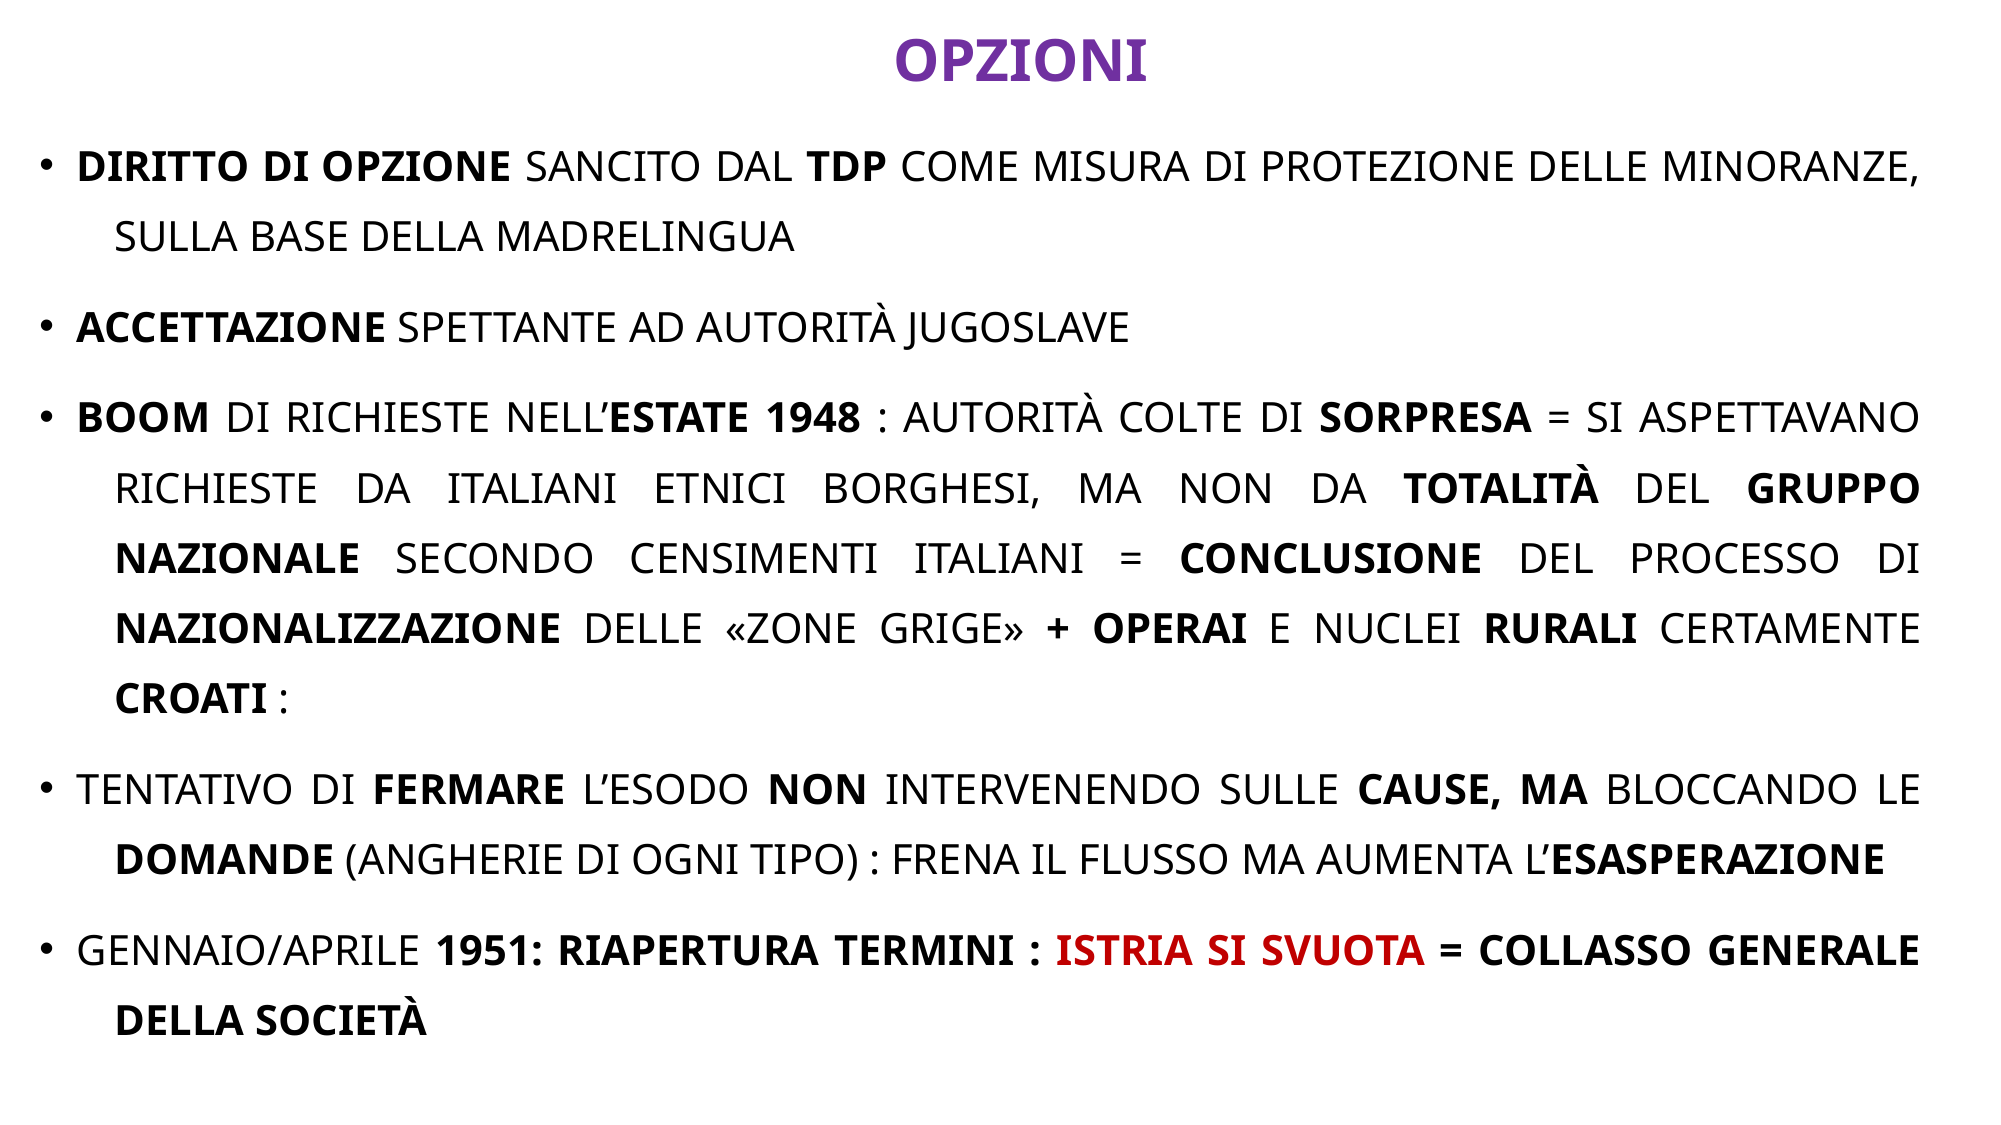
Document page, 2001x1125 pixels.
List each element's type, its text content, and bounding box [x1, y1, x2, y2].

title OPZIONI [24, 13, 2000, 112]
list DIRITTO DI OPZIONE SANCITO DAL TDP COME MISURA DI PROTEZIONE DELLE MINORANZE, SULLA BASE DELLA MADRELINGUA ACCETTAZIONE SPETTANTE AD AUTORITÀ JUGOSLAVE BOOM DI RICHIESTE NELL’ESTATE 1948 : AUTORITÀ COLTE DI SORPRESA = SI ASPETTAVANO RICHIESTE DA ITALIANI ETNICI BORGHESI, MA NON DA TOTALITÀ DEL GRUPPO NAZIONALE SECONDO CENSIMENTI ITALIANI = CONCLUSIONE DEL PROCESSO DI NAZIONALIZZAZIONE DELLE «ZONE GRIGE» + OPERAI E NUCLEI RURALI CERTAMENTE CROATI : TENTATIVO DI FERMARE L’ESODO NON INTERVENENDO SULLE CAUSE, MA BLOCCANDO LE DOMANDE (ANGHERIE DI OGNI TIPO) : FRENA IL FLUSSO MA AUMENTA L’ESASPERAZIONE GENNAIO/APRILE 1951: RIAPERTURA TERMINI : ISTRIA SI SVUOTA = COLLASSO GENERALE DELLA SOCIETÀ [24, 111, 1937, 1087]
